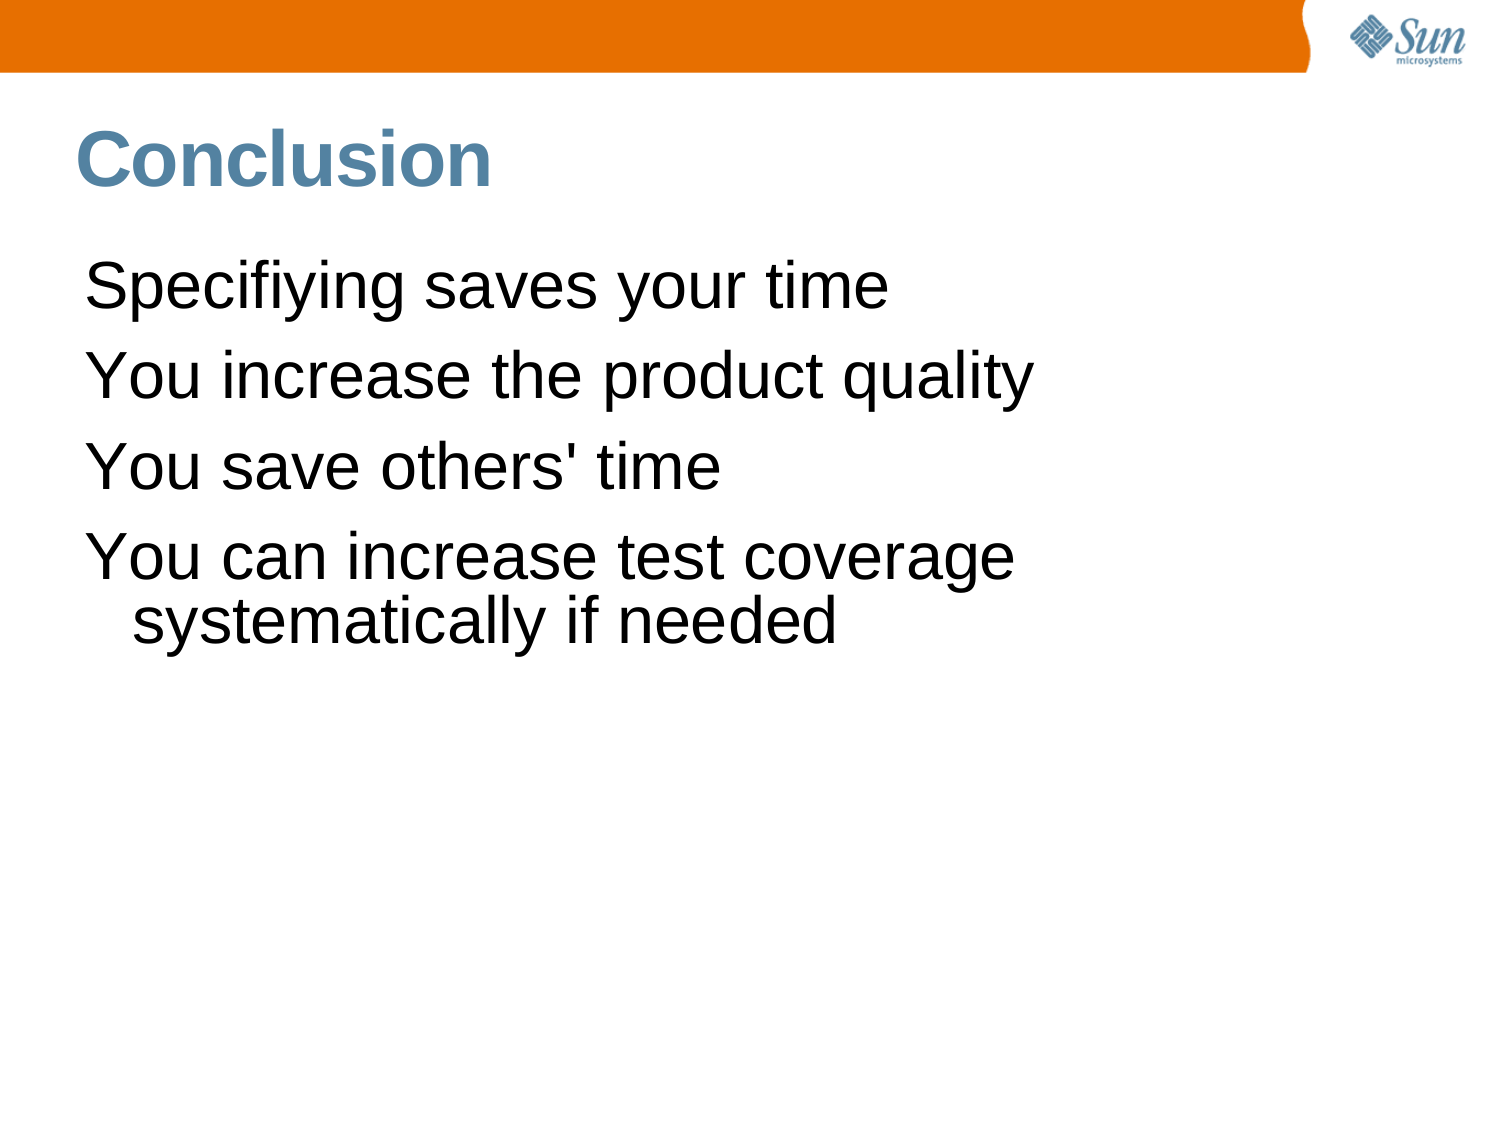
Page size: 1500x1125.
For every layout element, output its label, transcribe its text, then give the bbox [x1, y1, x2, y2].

picture [0, 0, 1500, 75]
list Specifiying saves your time You increase the product quality You save others' time You can increase test coverage systematically if needed [64, 257, 1402, 1017]
title Conclusion [75, 122, 1438, 228]
